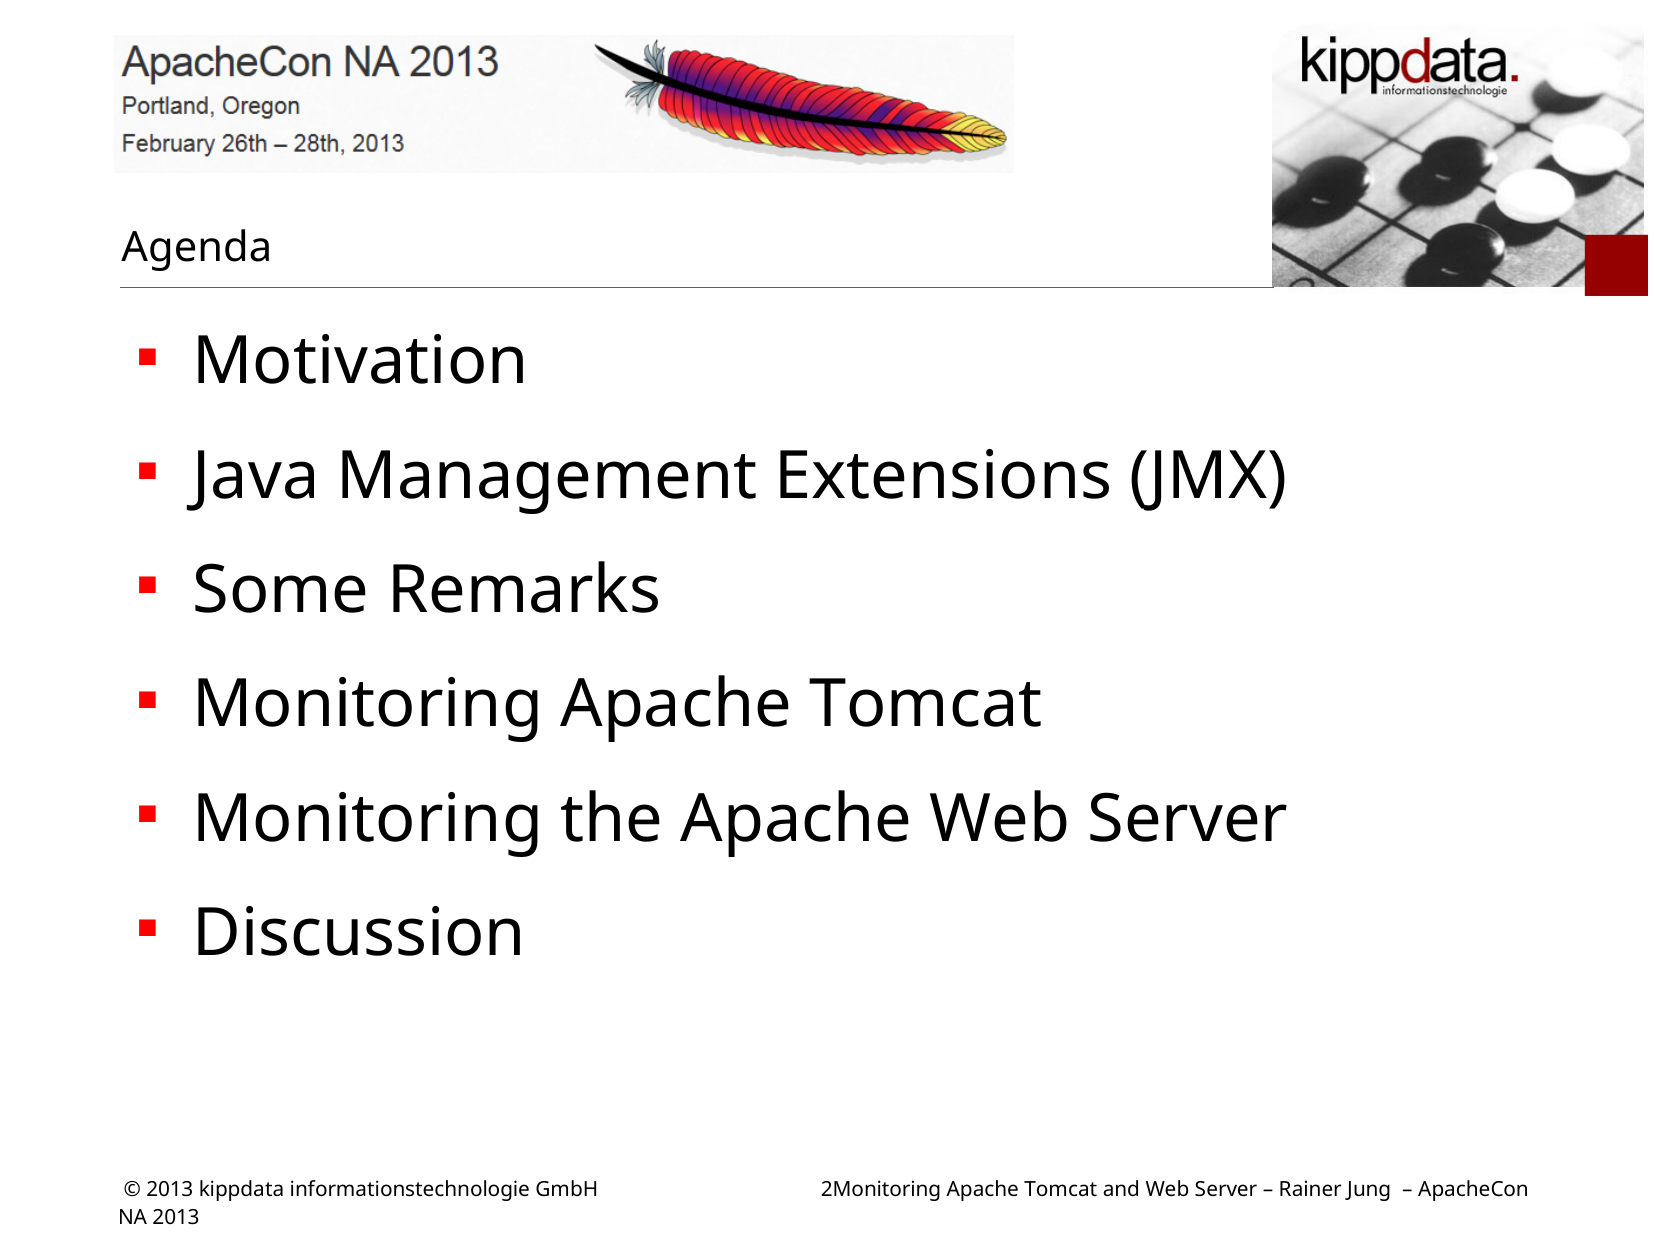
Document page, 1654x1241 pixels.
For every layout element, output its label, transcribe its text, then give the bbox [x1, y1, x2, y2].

title Agenda [121, 204, 1242, 286]
list Motivation Java Management Extensions (JMX) Some Remarks Monitoring Apache Tomcat Monitoring the Apache Web Server Discussion [121, 312, 1534, 1150]
picture [114, 35, 1014, 173]
picture [1272, 5, 1648, 302]
